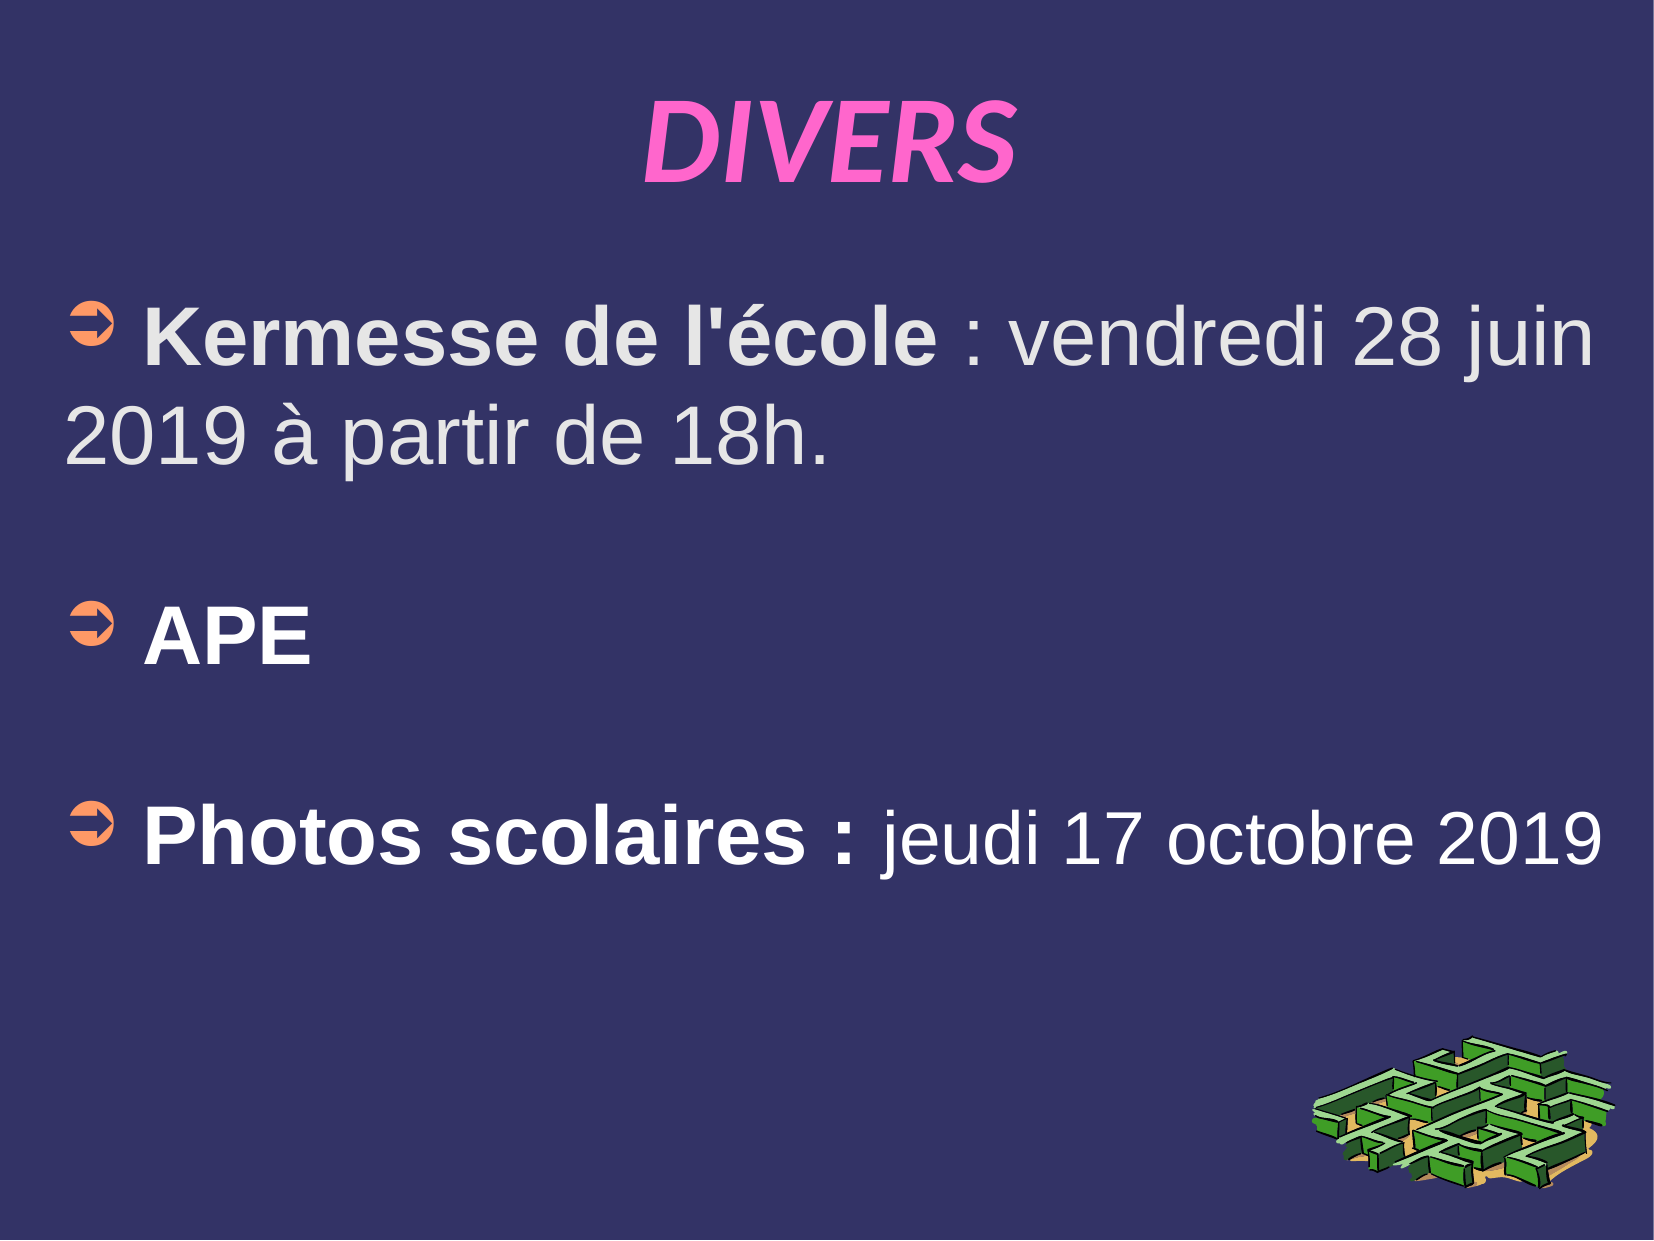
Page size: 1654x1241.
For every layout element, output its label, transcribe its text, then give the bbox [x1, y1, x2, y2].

title DIVERS [123, 29, 1536, 237]
list Kermesse de l'école : vendredi 28 juin 2019 à partir de 18h. APE Photos scolaires : jeudi 17 octobre 2019 [63, 281, 1615, 1063]
